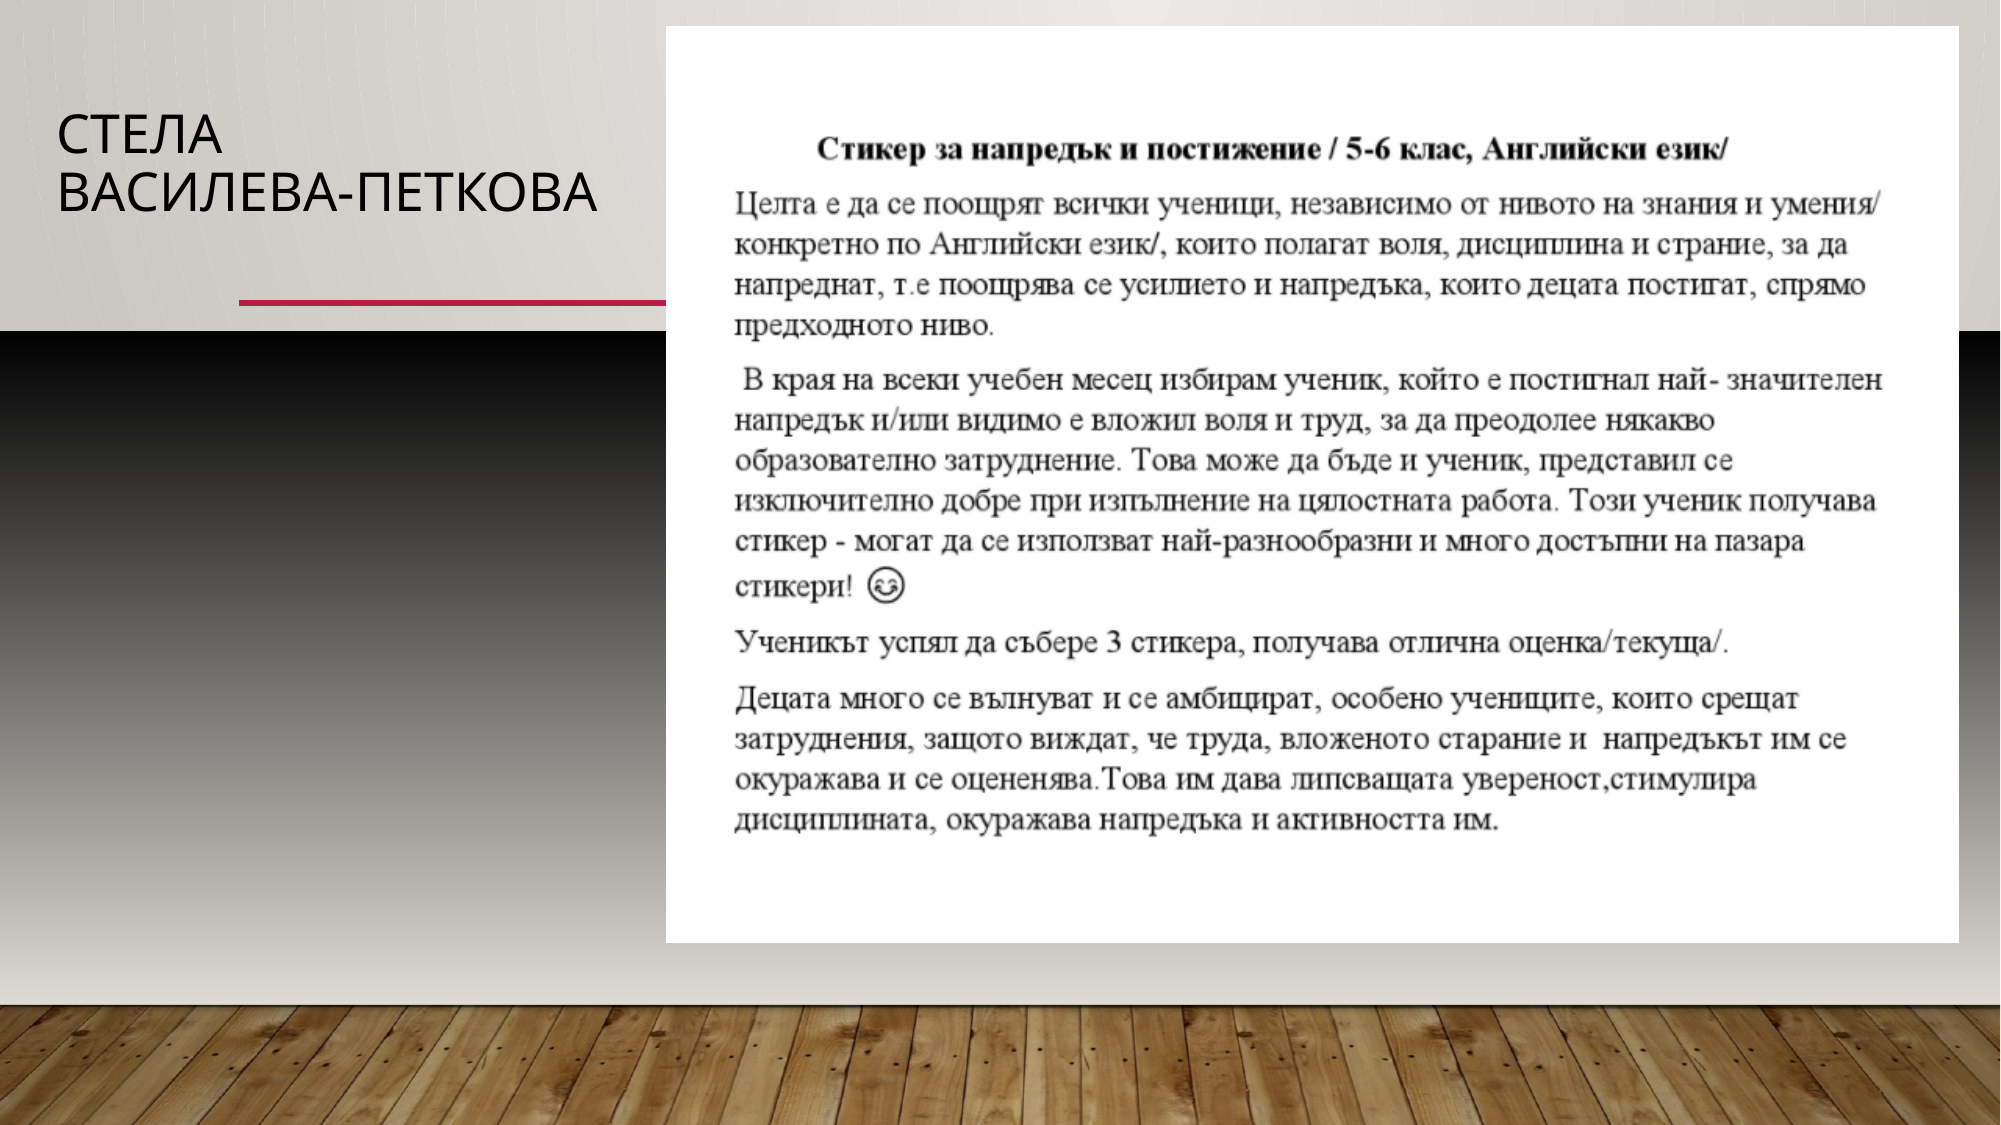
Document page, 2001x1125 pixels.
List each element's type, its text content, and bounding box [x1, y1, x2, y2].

picture [666, 26, 1959, 943]
title Стела василева-петкова [41, 99, 643, 273]
